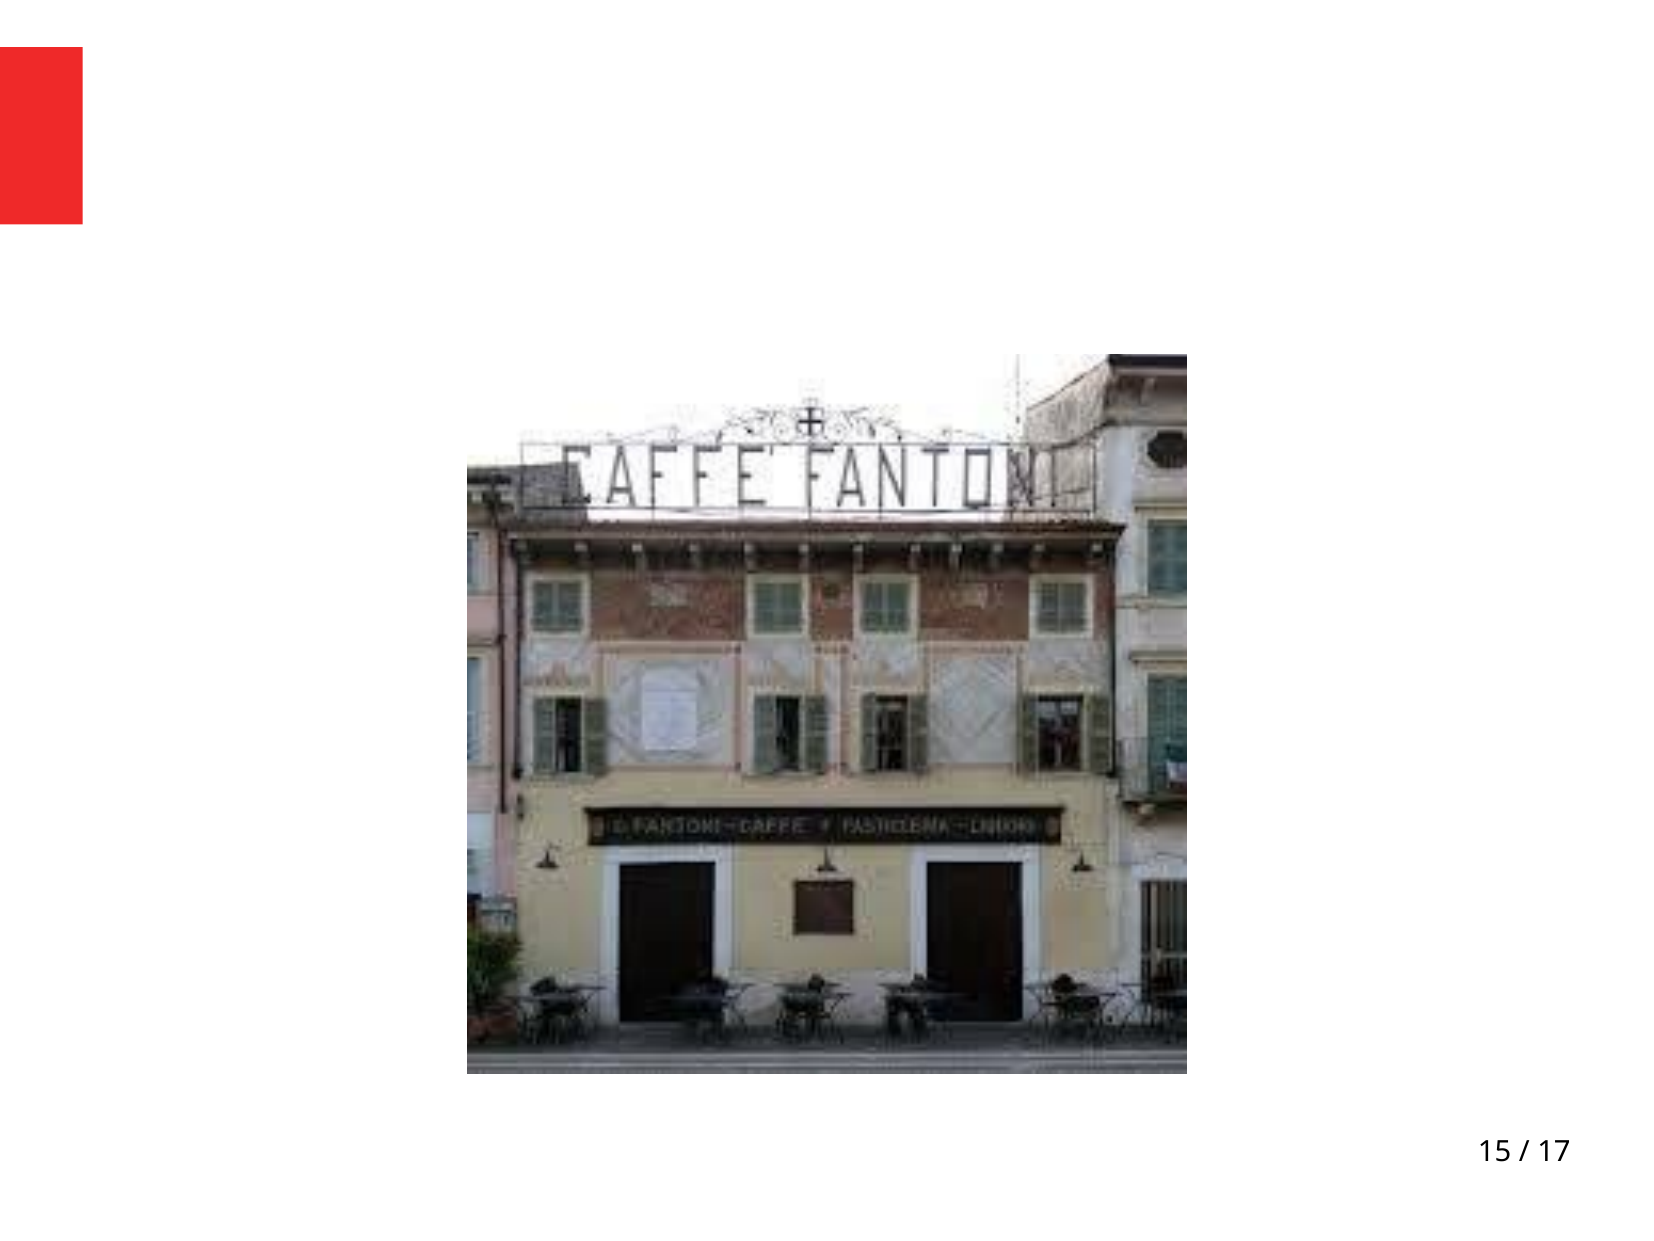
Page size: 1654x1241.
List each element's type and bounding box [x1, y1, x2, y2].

picture [467, 354, 1187, 1074]
